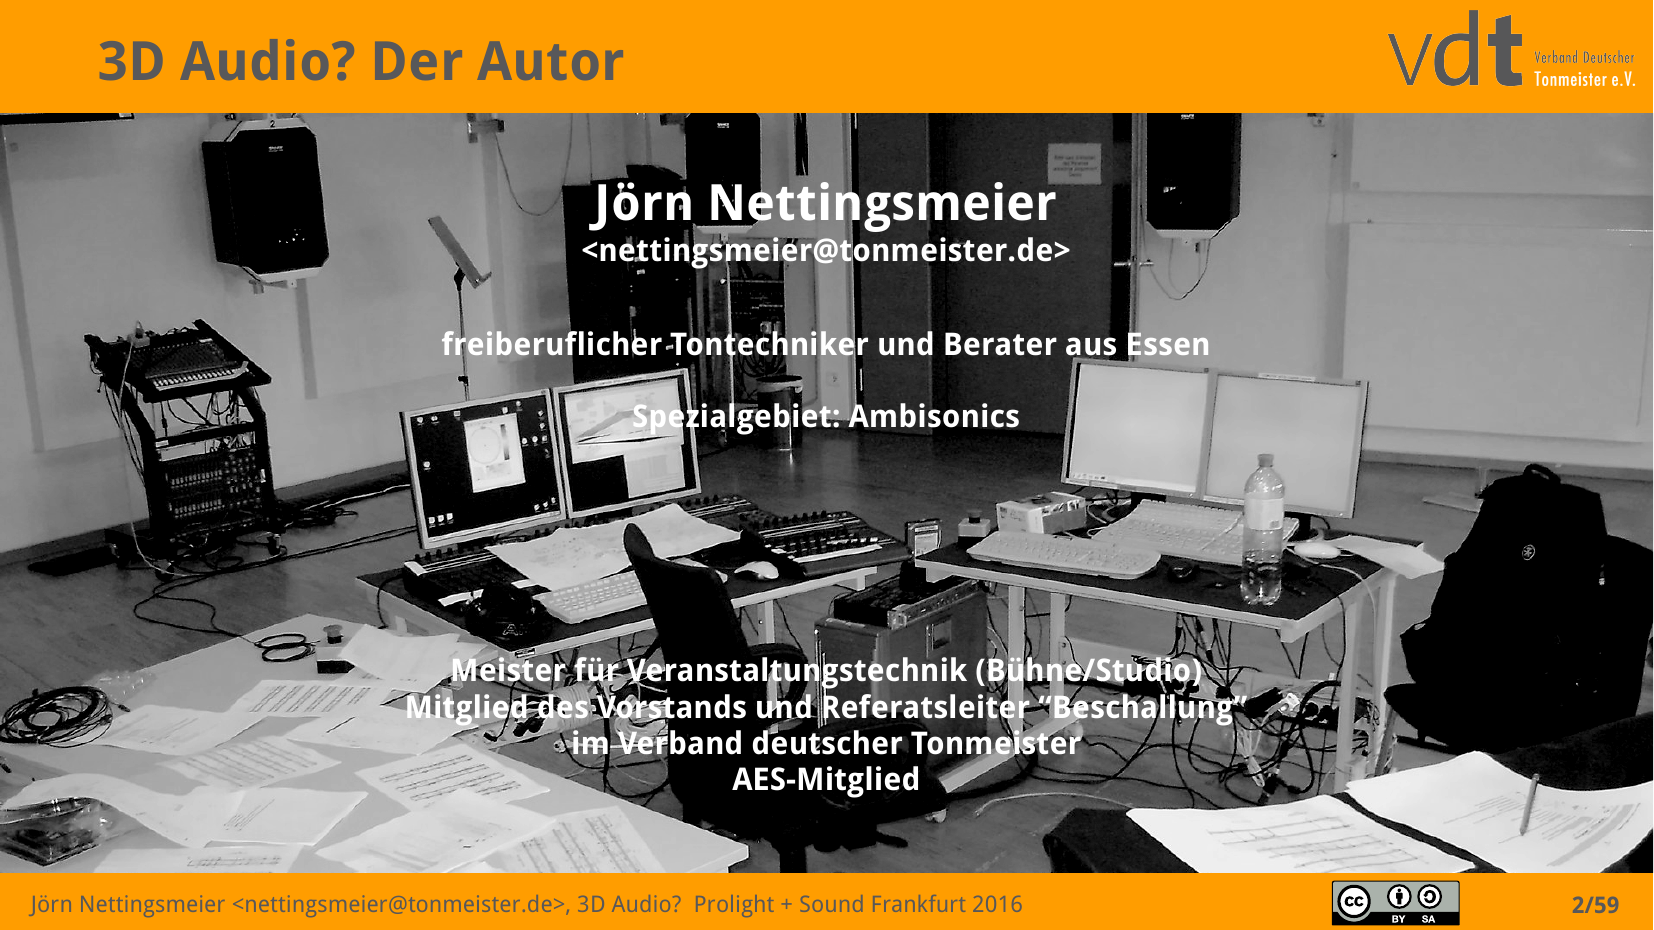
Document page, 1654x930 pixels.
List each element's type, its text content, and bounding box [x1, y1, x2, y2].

picture [1571, 113, 1653, 873]
picture [1377, 0, 1646, 104]
title 3D Audio? Der Autor [98, 4, 1216, 52]
subtitle Jörn Nettingsmeier <nettingsmeier@tonmeister.de> freiberuflicher Tontechniker und Berater aus Essen Spezialgebiet: Ambisonics Meister für Veranstaltungstechnik (Bühne/Studio) Mitglied des Vorstands und Referatsleiter “Beschallung” im Verband deutscher Tonmeister AES-Mitglied [82, 52, 1571, 920]
picture [0, 113, 82, 873]
